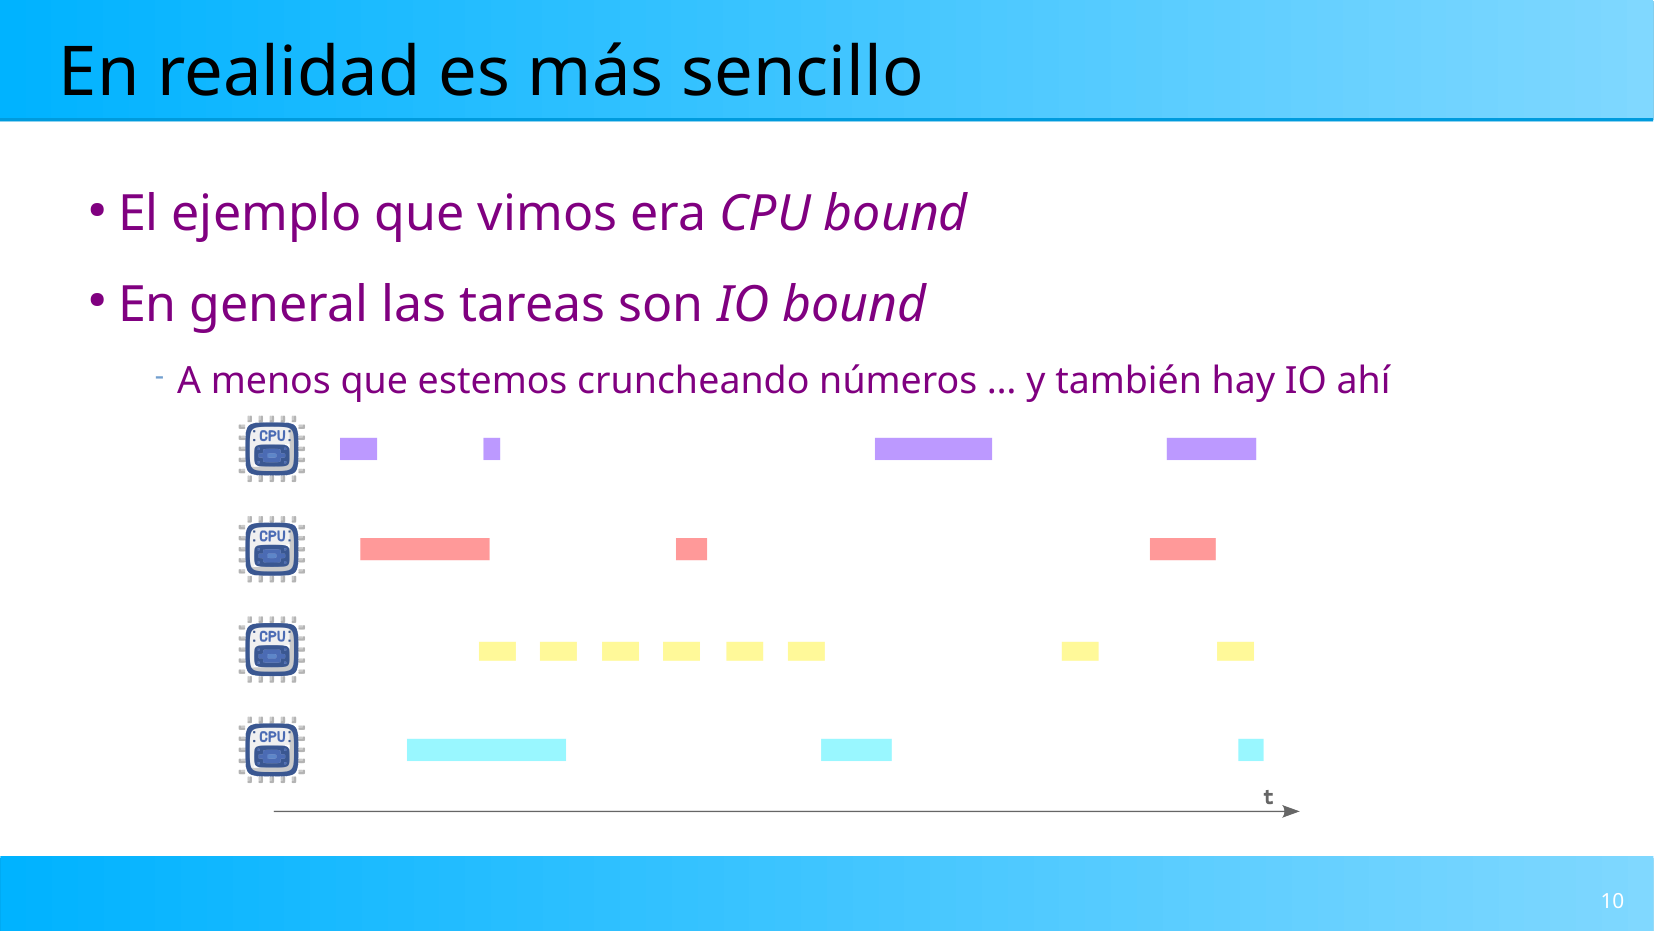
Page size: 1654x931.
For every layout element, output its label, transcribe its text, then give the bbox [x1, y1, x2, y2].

picture [236, 413, 1300, 818]
title En realidad es más sencillo [59, 29, 1595, 108]
list El ejemplo que vimos era CPU bound En general las tareas son IO bound A menos que estemos cruncheando números … y también hay IO ahí [59, 177, 1595, 768]
